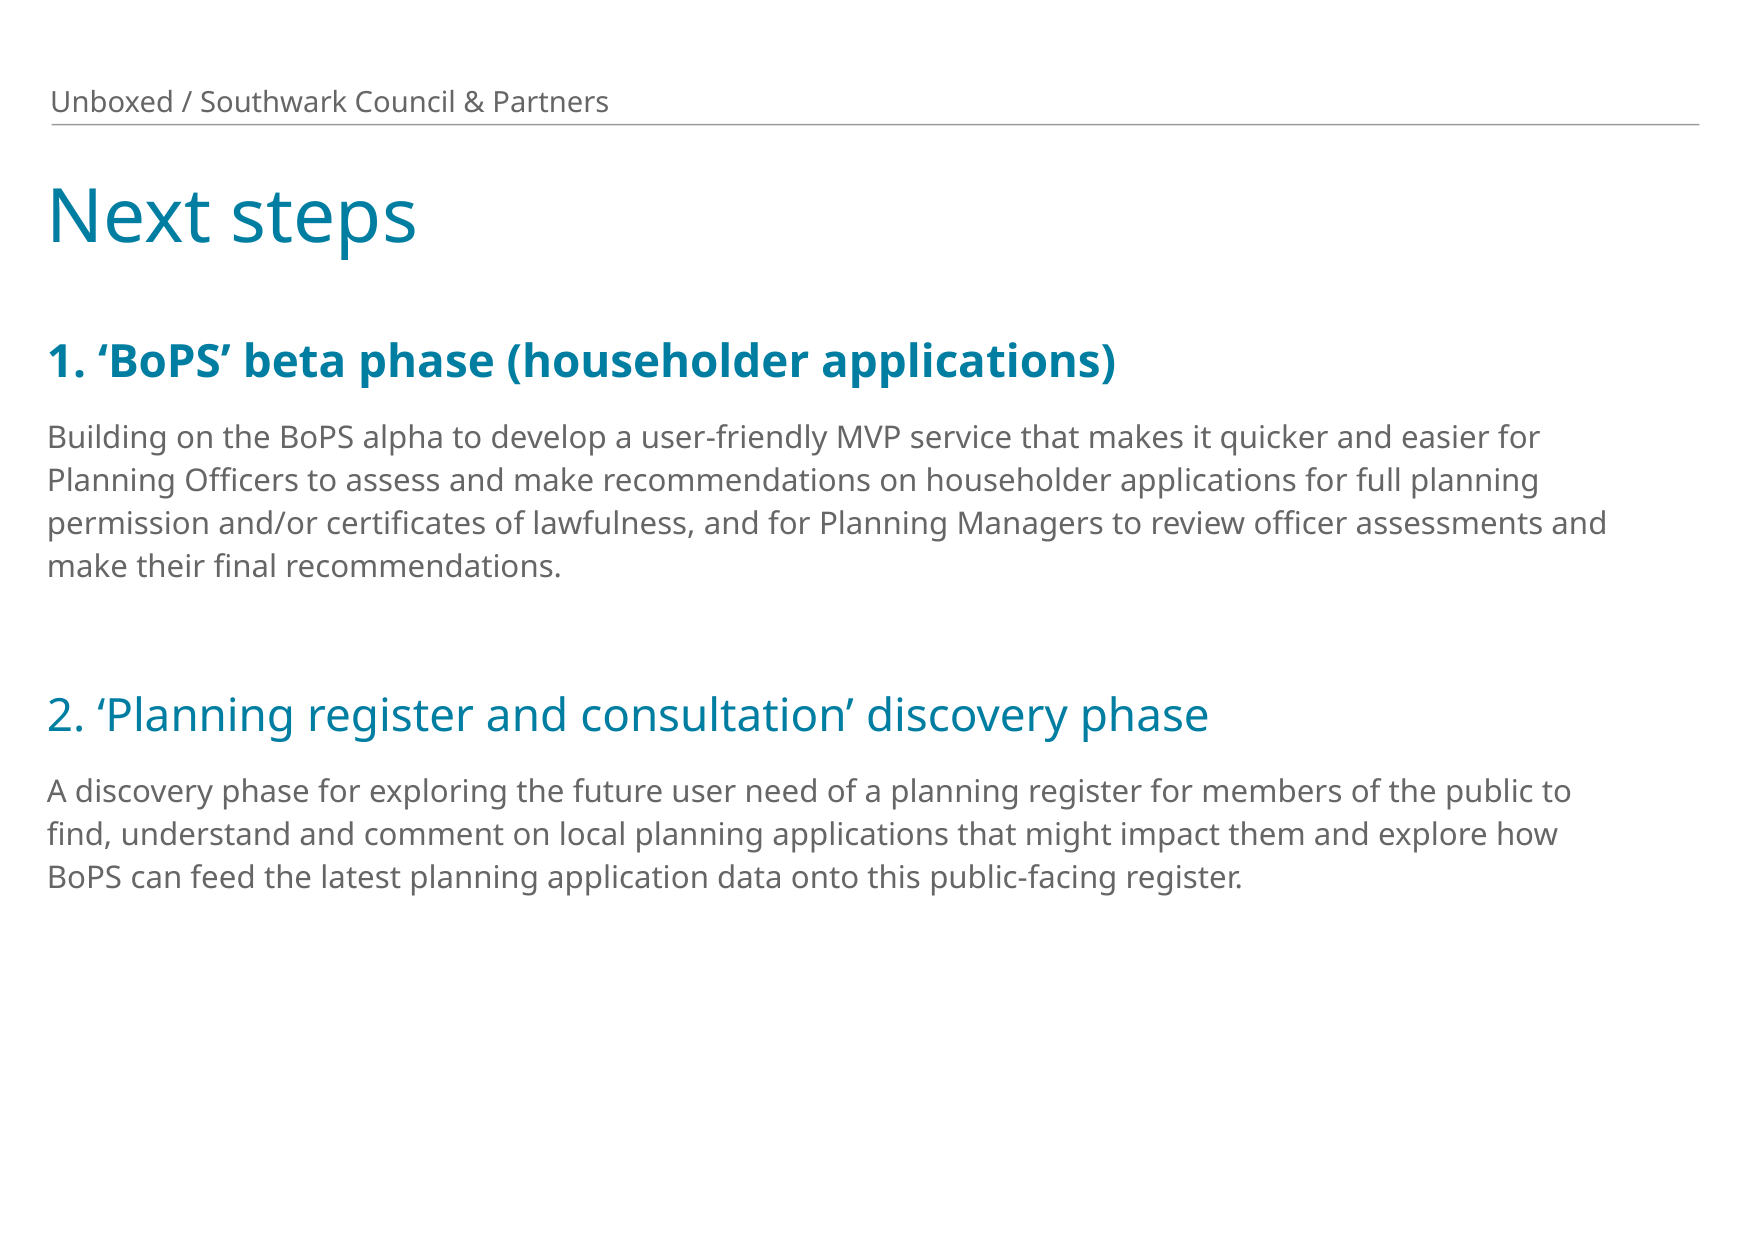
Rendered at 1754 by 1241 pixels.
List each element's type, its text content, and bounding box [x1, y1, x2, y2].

text_box Unboxed / Southwark Council & Partners [33, 65, 775, 128]
text_box 1. ‘BoPS’ beta phase (householder applications) Building on the BoPS alpha to develop a user-friendly MVP service that makes it quicker and easier for Planning Officers to assess and make recommendations on householder applications for full planning permission and/or certificates of lawfulness, and for Planning Managers to review officer assessments and make their final recommendations. 2. ‘Planning register and consultation’ discovery phase A discovery phase for exploring the future user need of a planning register for members of the public to find, understand and comment on local planning applications that might impact them and explore how BoPS can feed the latest planning application data onto this public-facing register. [29, 306, 1640, 1025]
text_box Next steps [29, 149, 1700, 291]
